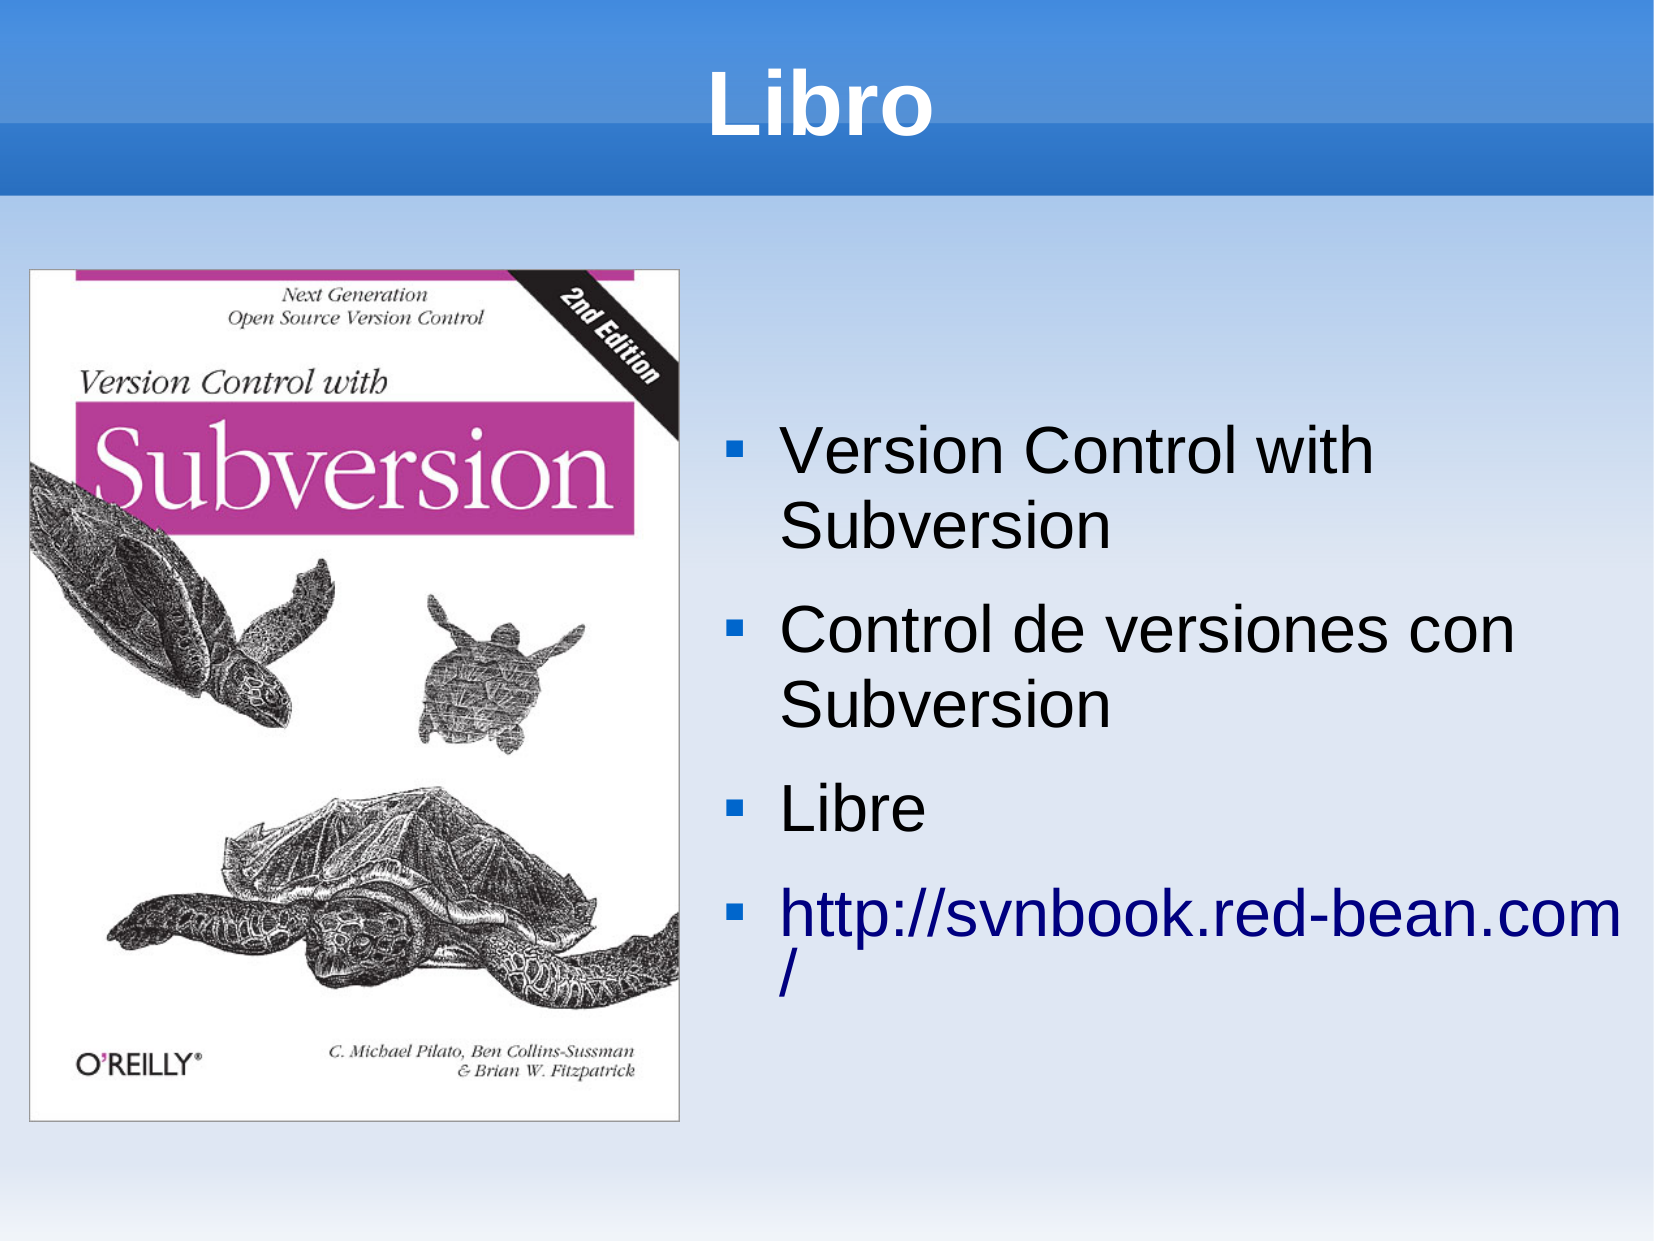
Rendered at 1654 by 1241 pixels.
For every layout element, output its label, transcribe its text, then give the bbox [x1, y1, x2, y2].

list Version Control with Subversion Control de versiones con Subversion Libre http://svnbook.red-bean.com/ [708, 413, 1625, 1004]
title Libro [76, 7, 1565, 200]
picture [0, 0, 1654, 1241]
